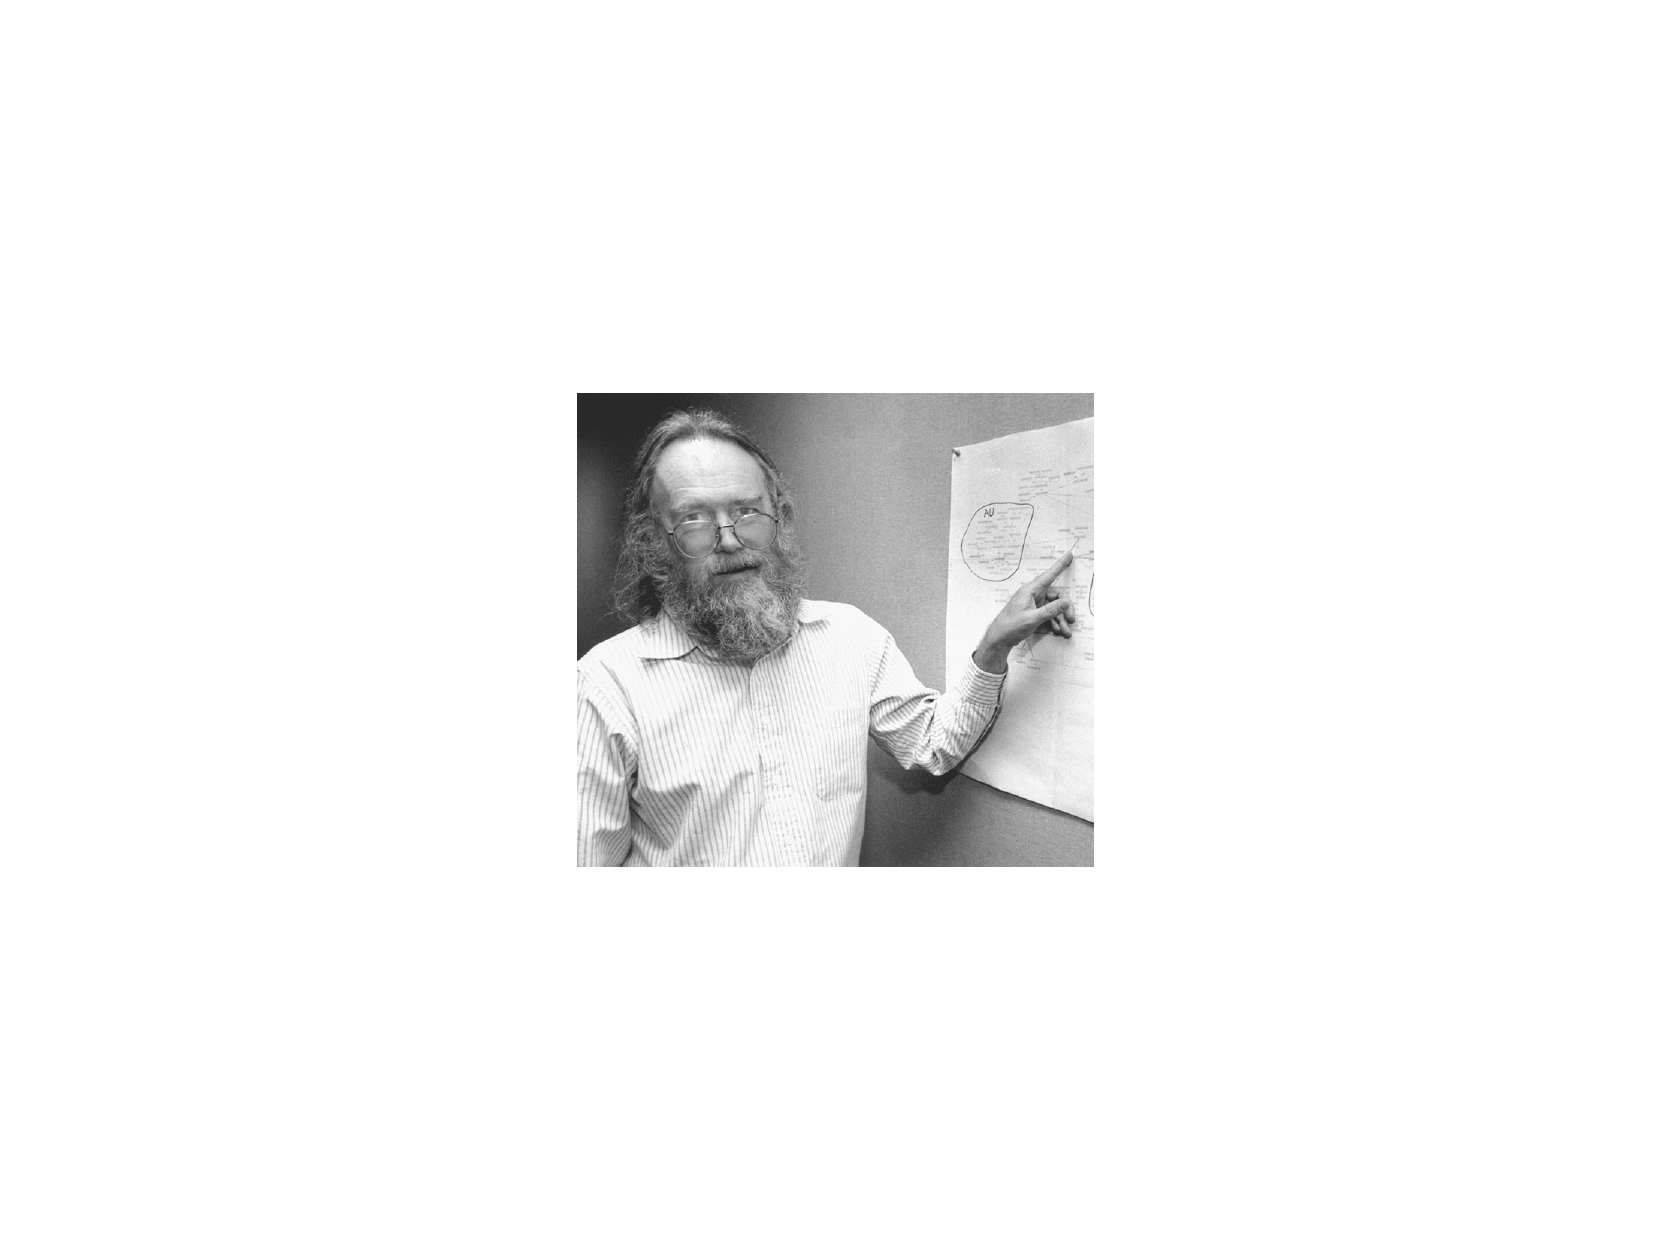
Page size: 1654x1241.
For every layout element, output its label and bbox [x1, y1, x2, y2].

picture [577, 393, 1094, 867]
